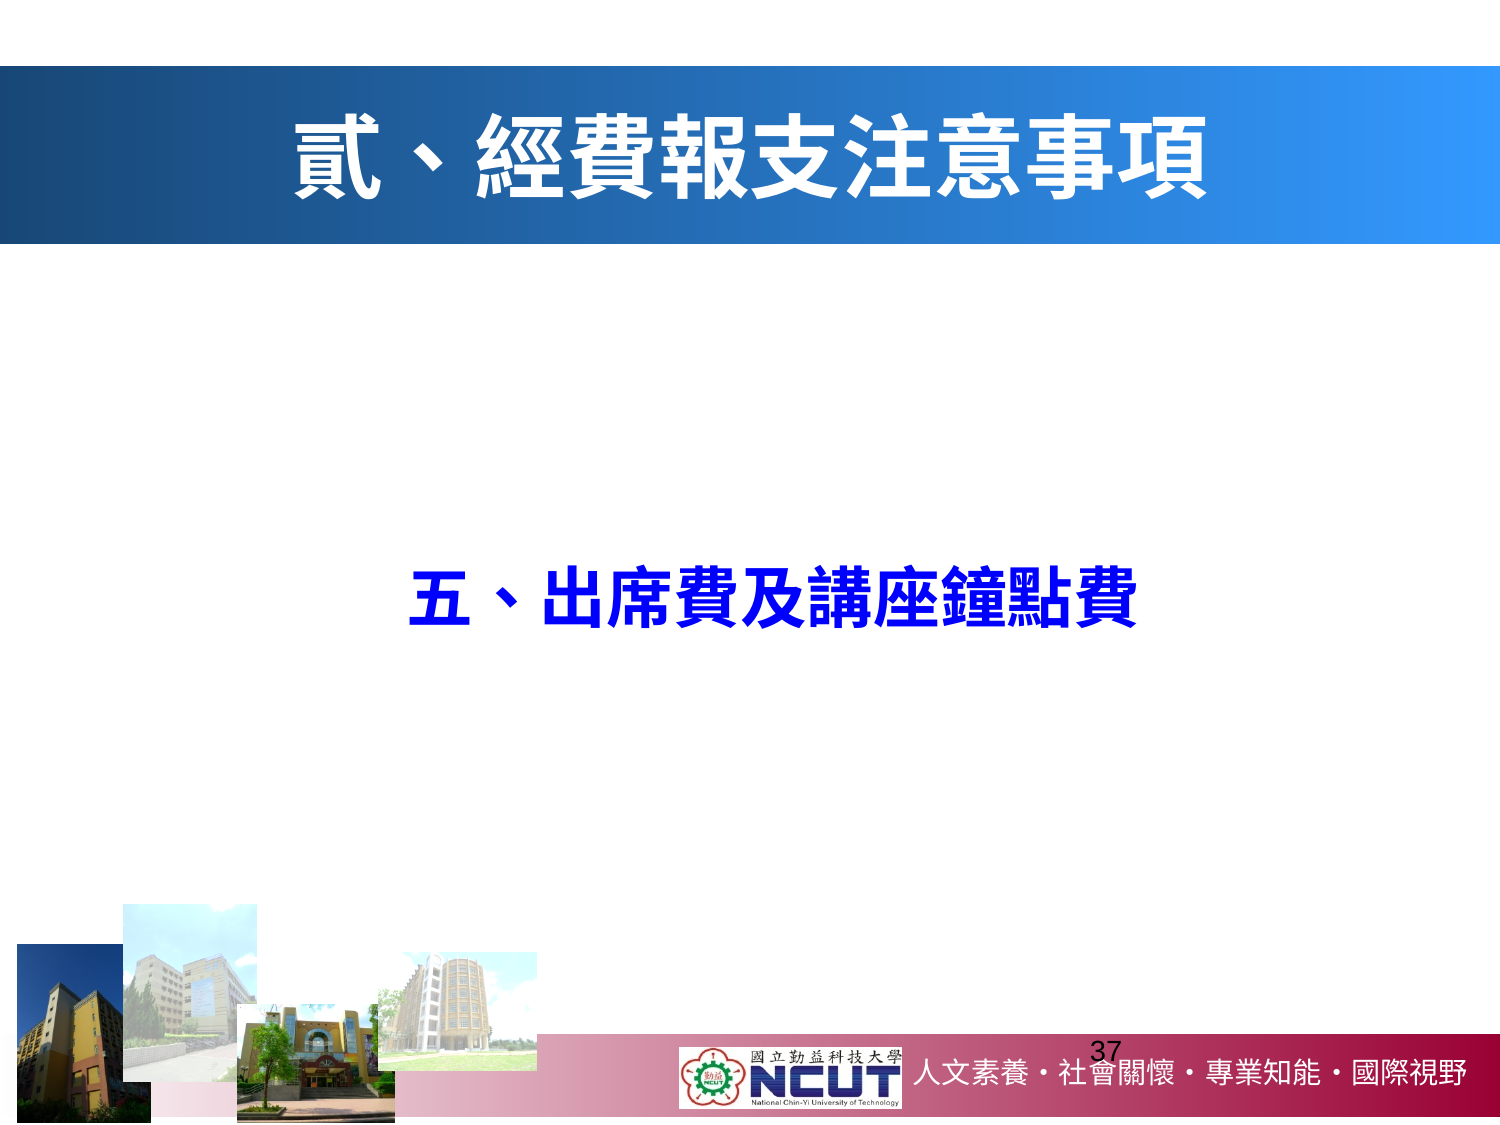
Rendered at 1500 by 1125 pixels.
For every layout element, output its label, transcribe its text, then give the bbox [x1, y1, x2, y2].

title 貳、經費報支注意事項 [0, 66, 1500, 244]
text_box [1074, 1024, 1426, 1103]
list 五、出席費及講座鐘點費 [70, 257, 1421, 1001]
